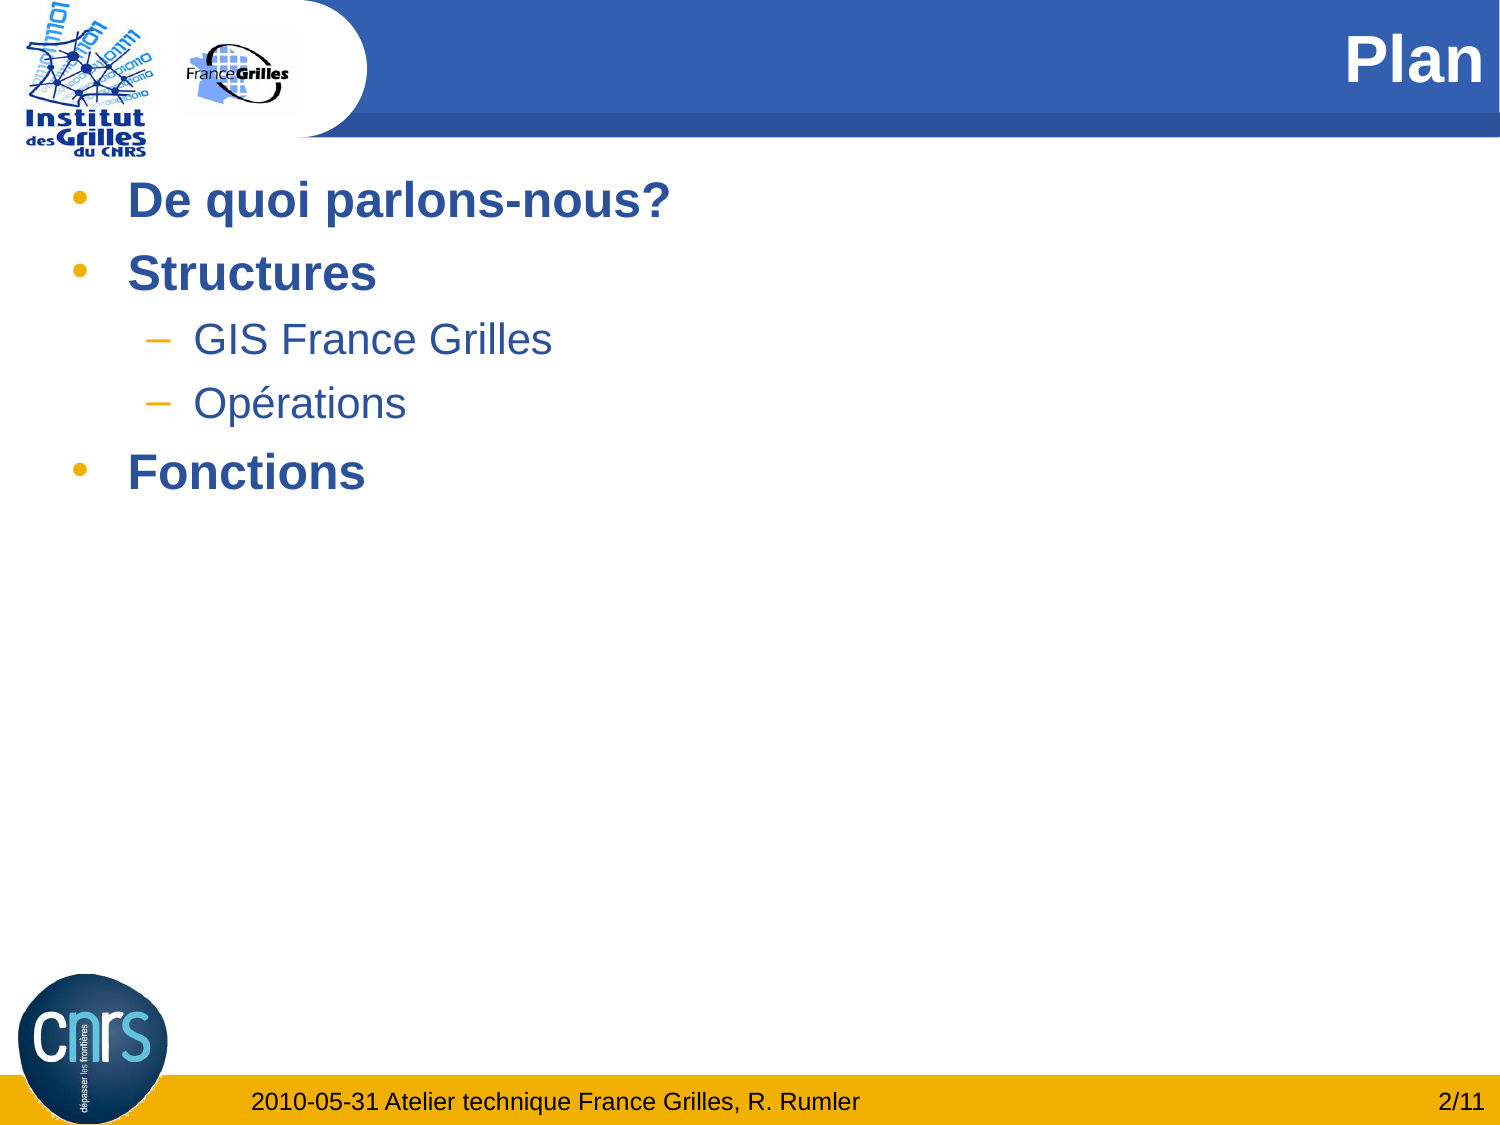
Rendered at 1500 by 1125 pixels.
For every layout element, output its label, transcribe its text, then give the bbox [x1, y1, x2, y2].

title Plan [395, 0, 1500, 152]
picture [0, 0, 298, 159]
text_box 2010-05-31 Atelier technique France Grilles, R. Rumler [236, 1080, 1270, 1124]
list De quoi parlons-nous? Structures GIS France Grilles Opérations Fonctions [56, 159, 1466, 1052]
text_box <numéro>/11 [1299, 1080, 1500, 1124]
picture [17, 974, 168, 1125]
